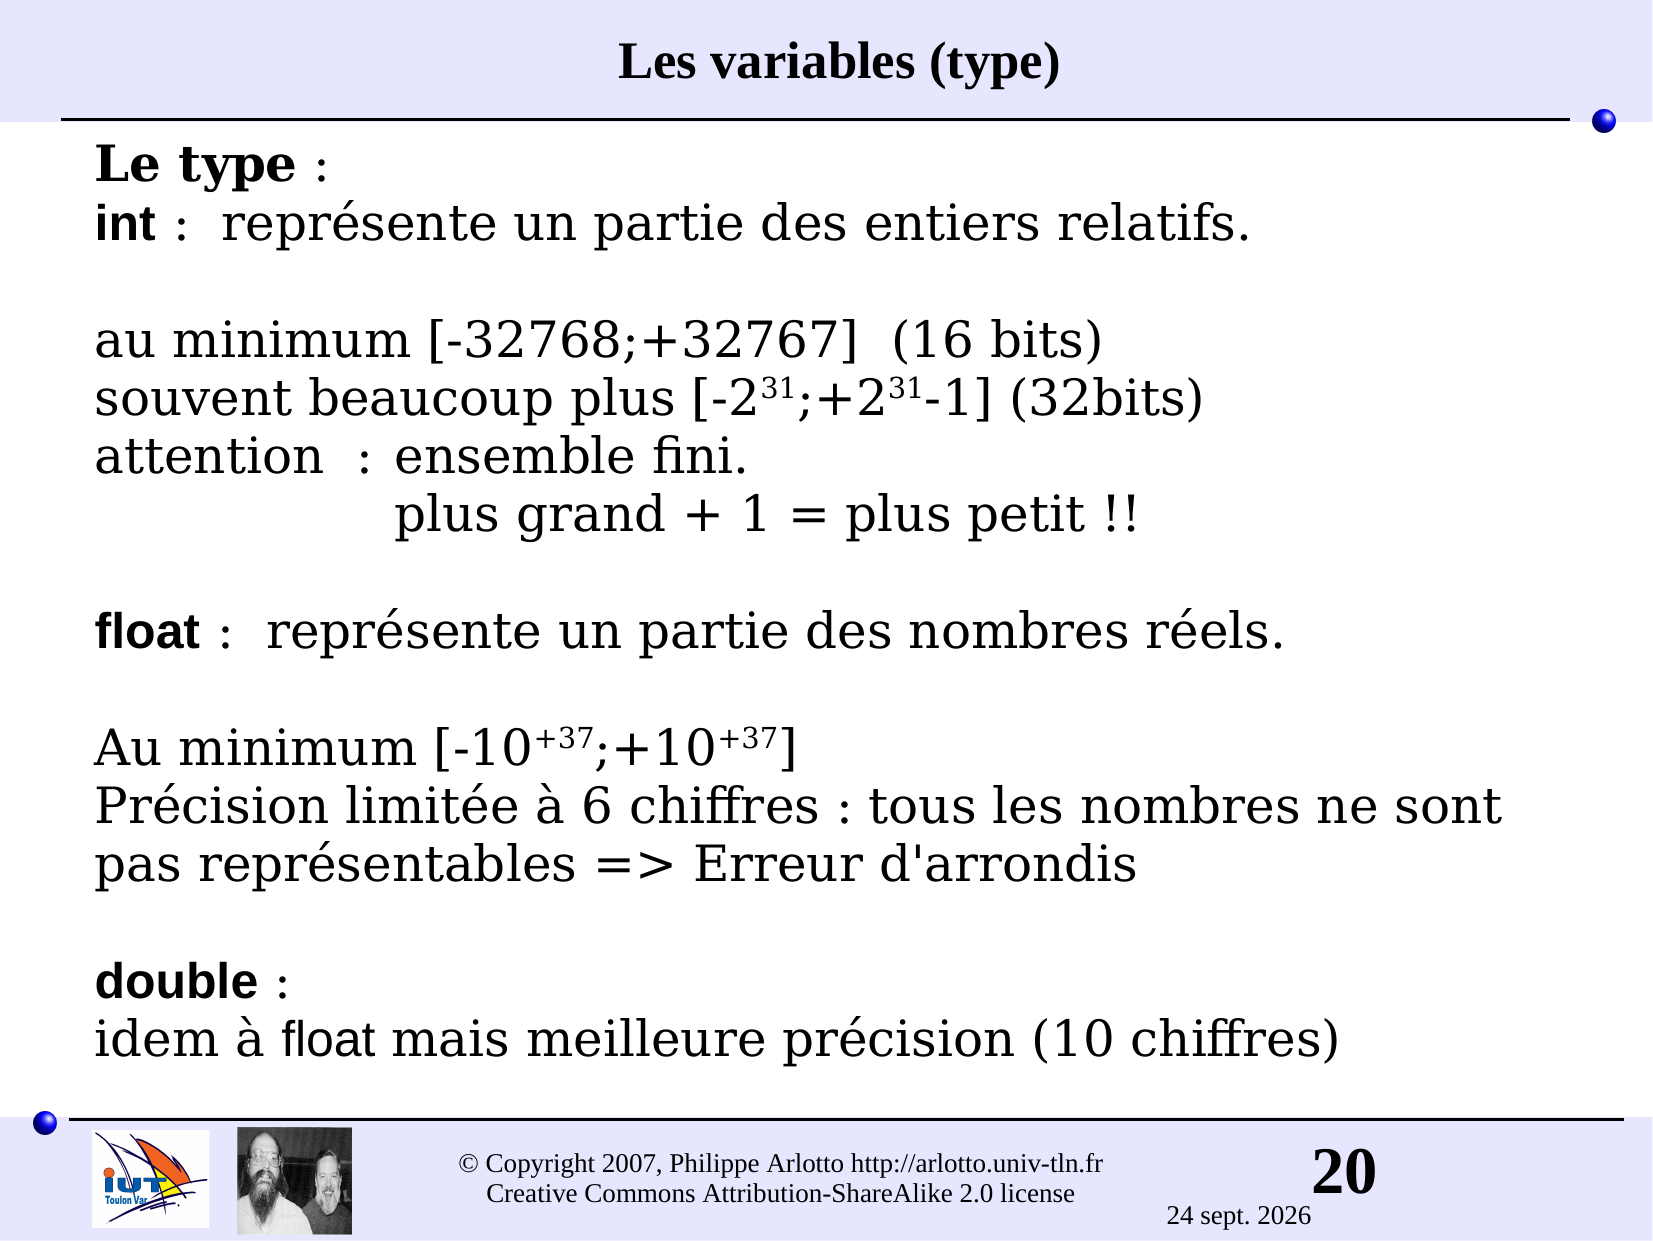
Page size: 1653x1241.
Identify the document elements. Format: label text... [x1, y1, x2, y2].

title Les variables (type) [95, 14, 1585, 107]
text_box Le type : int : représente un partie des entiers relatifs. au minimum [-32768;+32767] (16 bits) souvent beaucoup plus [-231;+231-1] (32bits) attention : ensemble fini. plus grand + 1 = plus petit !! float : représente un partie des nombres réels. Au minimum [-10+37;+10+37] Précision limitée à 6 chiffres : tous les nombres ne sont pas représentables => Erreur d'arrondis double : idem à float mais meilleure précision (10 chiffres) [94, 134, 1565, 1188]
picture [237, 1188, 352, 1235]
